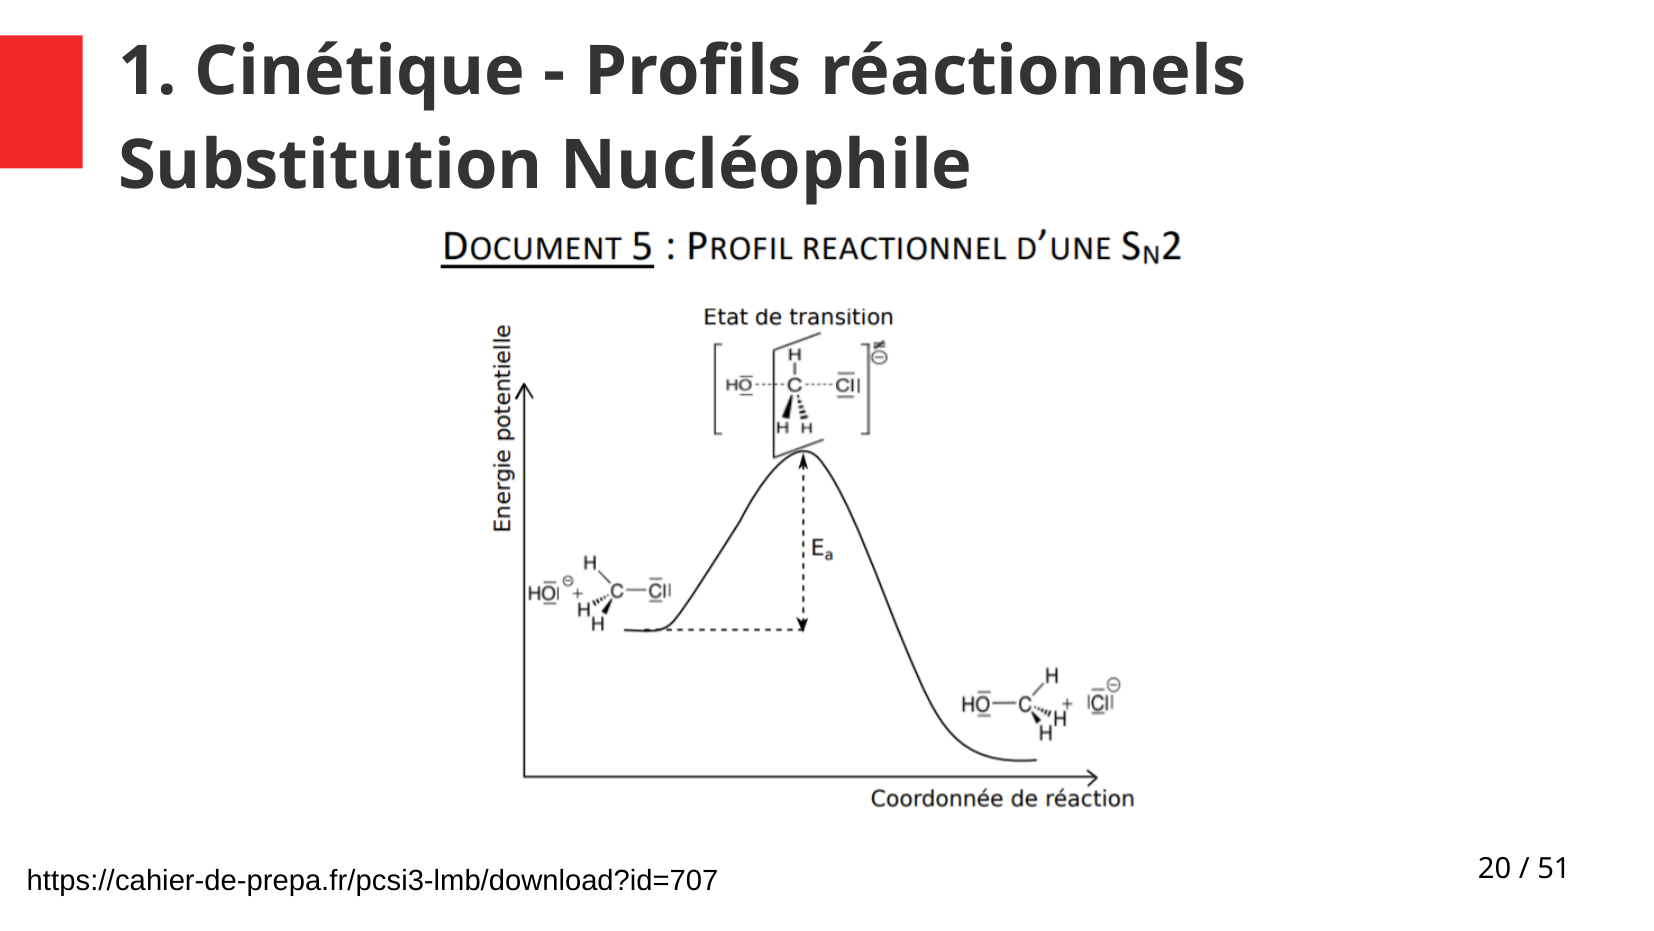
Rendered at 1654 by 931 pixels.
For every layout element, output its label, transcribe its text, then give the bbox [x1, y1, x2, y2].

picture [425, 222, 1229, 827]
title 1. Cinétique - Profils réactionnels Substitution Nucléophile [118, 20, 1571, 209]
text_box https://cahier-de-prepa.fr/pcsi3-lmb/download?id=707 [11, 856, 1134, 931]
